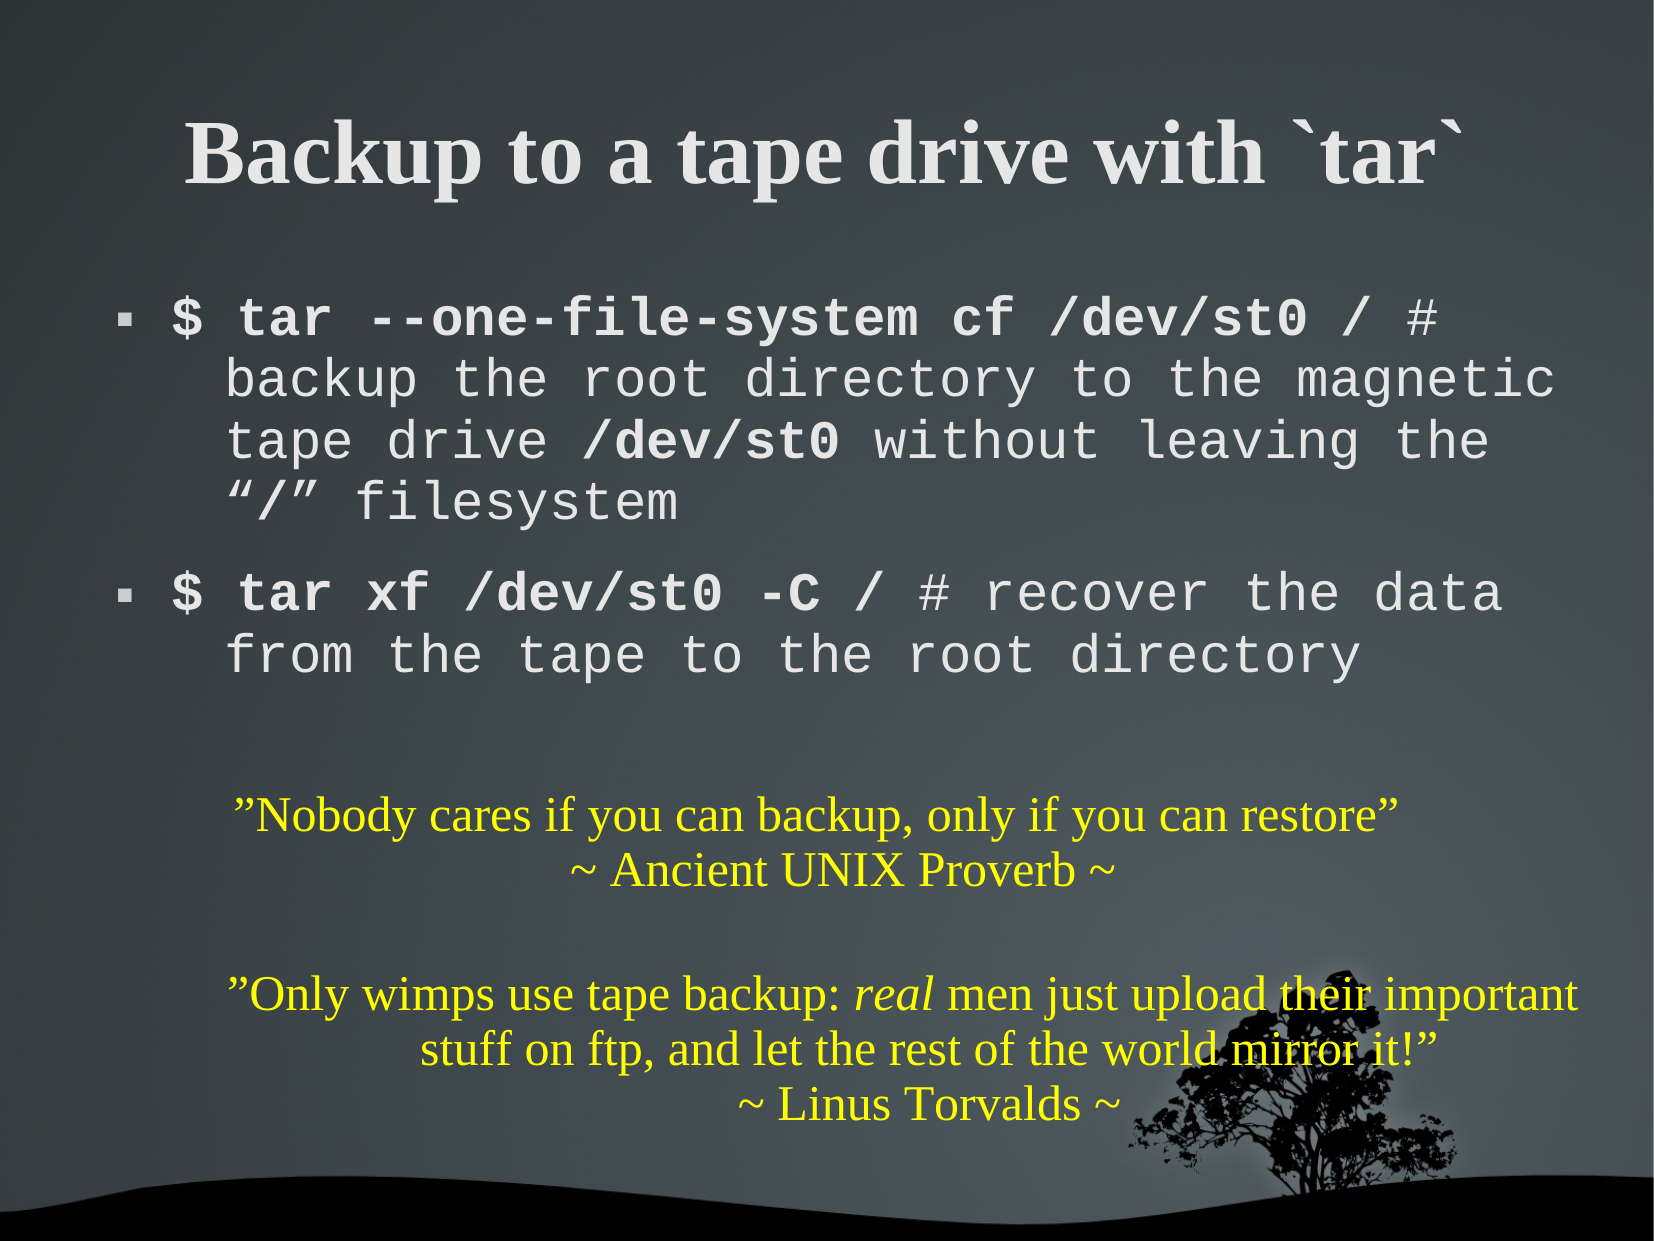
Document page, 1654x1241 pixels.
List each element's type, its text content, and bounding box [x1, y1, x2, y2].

title Backup to a tape drive with `tar` [82, 33, 1571, 273]
list $ tar --one-file-system cf /dev/st0 / # backup the root directory to the magnetic tape drive /dev/st0 without leaving the “/” filesystem $ tar xf /dev/st0 -C / # recover the data from the tape to the root directory [82, 290, 1571, 1109]
picture [0, 0, 1654, 1241]
text_box ”Nobody cares if you can backup, only if you can restore” ~ Ancient UNIX Proverb ~ [20, 786, 1525, 898]
text_box ”Only wimps use tape backup: real men just upload their important stuff on ftp, and let the rest of the world mirror it!” ~ Linus Torvalds ~ [106, 965, 1612, 1177]
